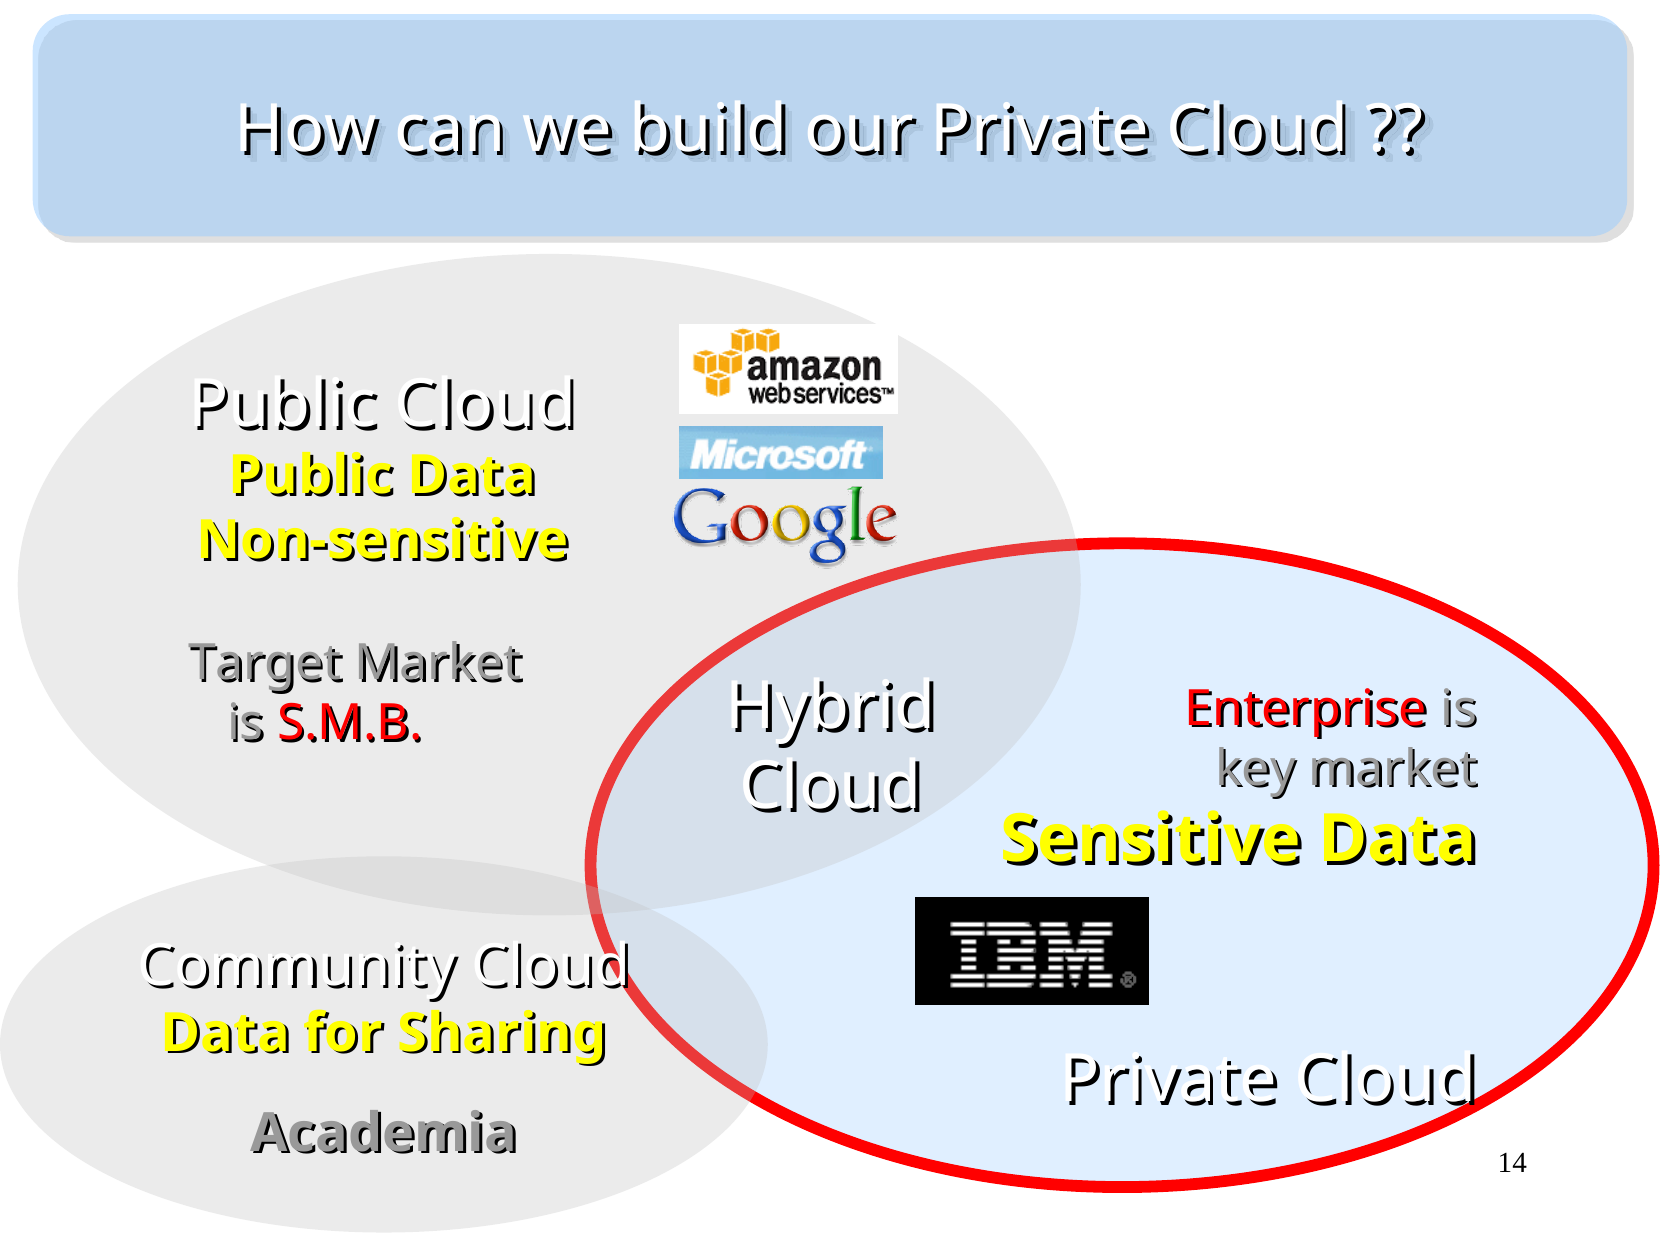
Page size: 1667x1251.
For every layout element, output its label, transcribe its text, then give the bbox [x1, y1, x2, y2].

text_box Public Cloud Public Data Non-sensitive Target Market is S.M.B. [17, 253, 1081, 910]
picture [679, 324, 898, 414]
text_box Enterprise is key market Sensitive Data Private Cloud [654, 543, 1654, 1188]
picture [679, 426, 883, 479]
text_box Hybrid Cloud [569, 654, 1093, 830]
picture [915, 897, 1149, 1005]
text_box Community Cloud Data for Sharing Academia [0, 856, 768, 1233]
text_box How can we build our Private Cloud ?? [32, 14, 1628, 237]
picture [667, 484, 904, 570]
